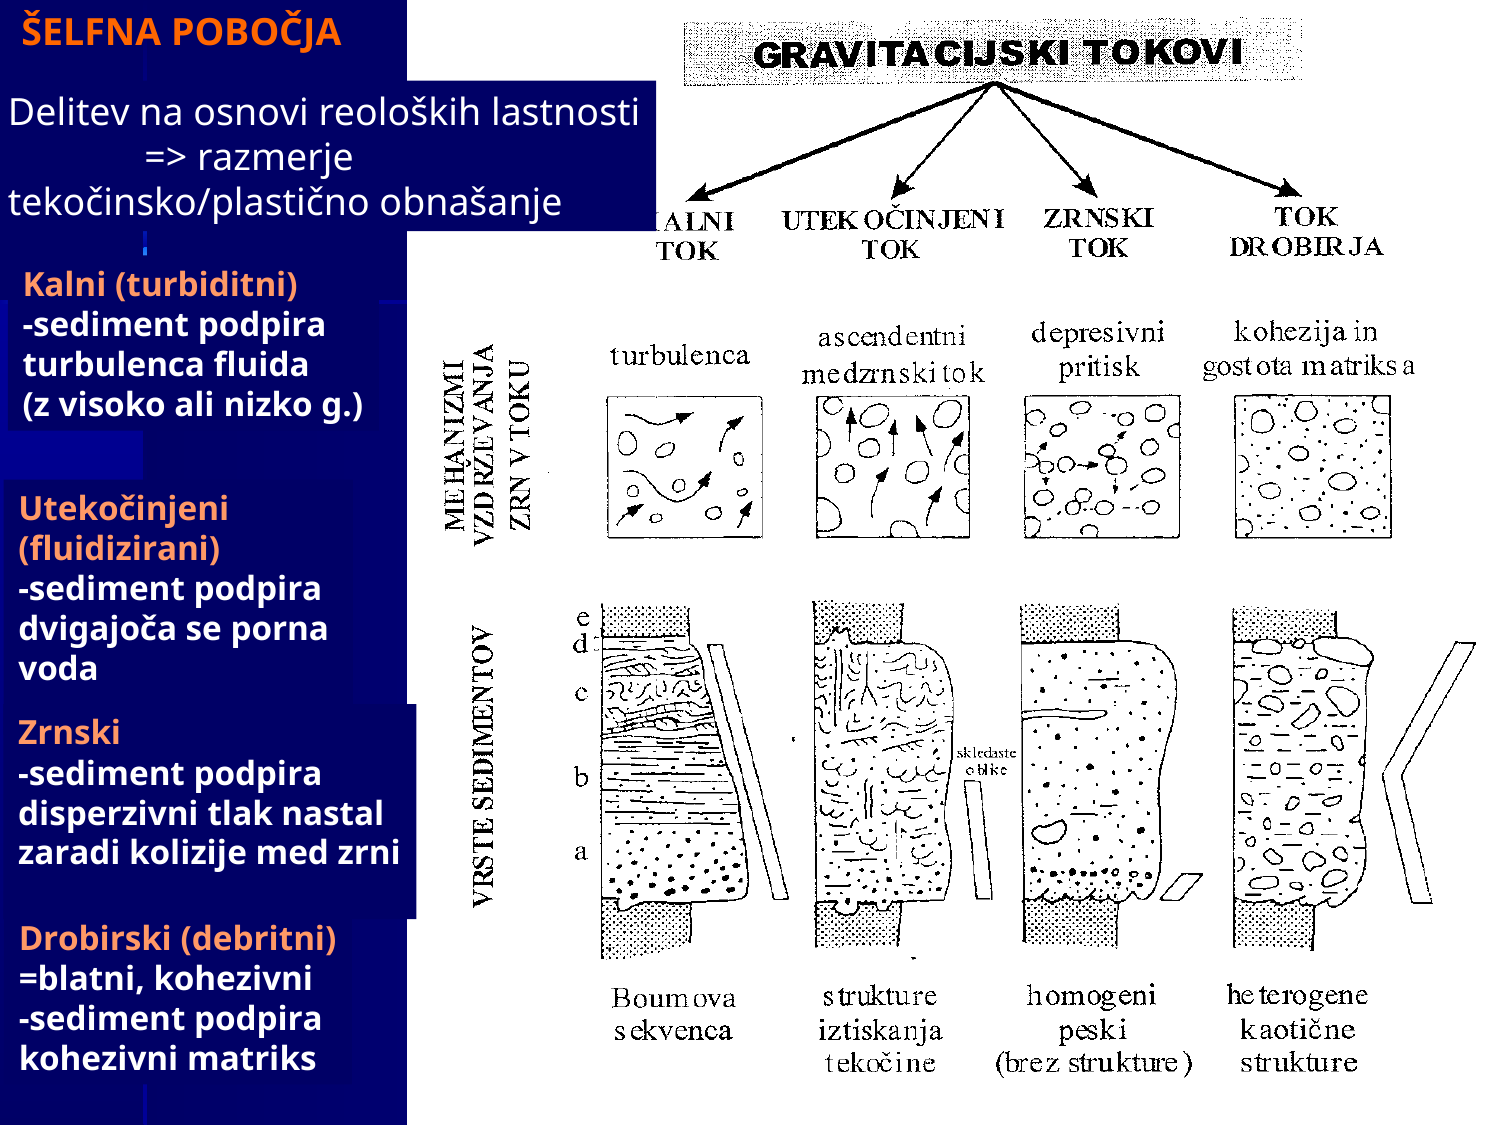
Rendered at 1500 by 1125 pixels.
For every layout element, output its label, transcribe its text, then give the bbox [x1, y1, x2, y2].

text_box Delitev na osnovi reoloških lastnosti => razmerje tekočinsko/plastično obnašanje [0, 80, 657, 232]
picture [407, 0, 1500, 1125]
text_box Kalni (turbiditni) -sediment podpira turbulenca fluida (z visoko ali nizko g.) [7, 255, 379, 431]
text_box Utekočinjeni (fluidizirani) -sediment podpira dvigajoča se porna voda [3, 479, 353, 704]
text_box Zrnski -sediment podpira disperzivni tlak nastal zaradi kolizije med zrni [3, 704, 417, 920]
text_box ŠELFNA POBOČJA [6, 0, 357, 61]
text_box Drobirski (debritni) =blatni, kohezivni -sediment podpira kohezivni matriks [3, 909, 352, 1085]
